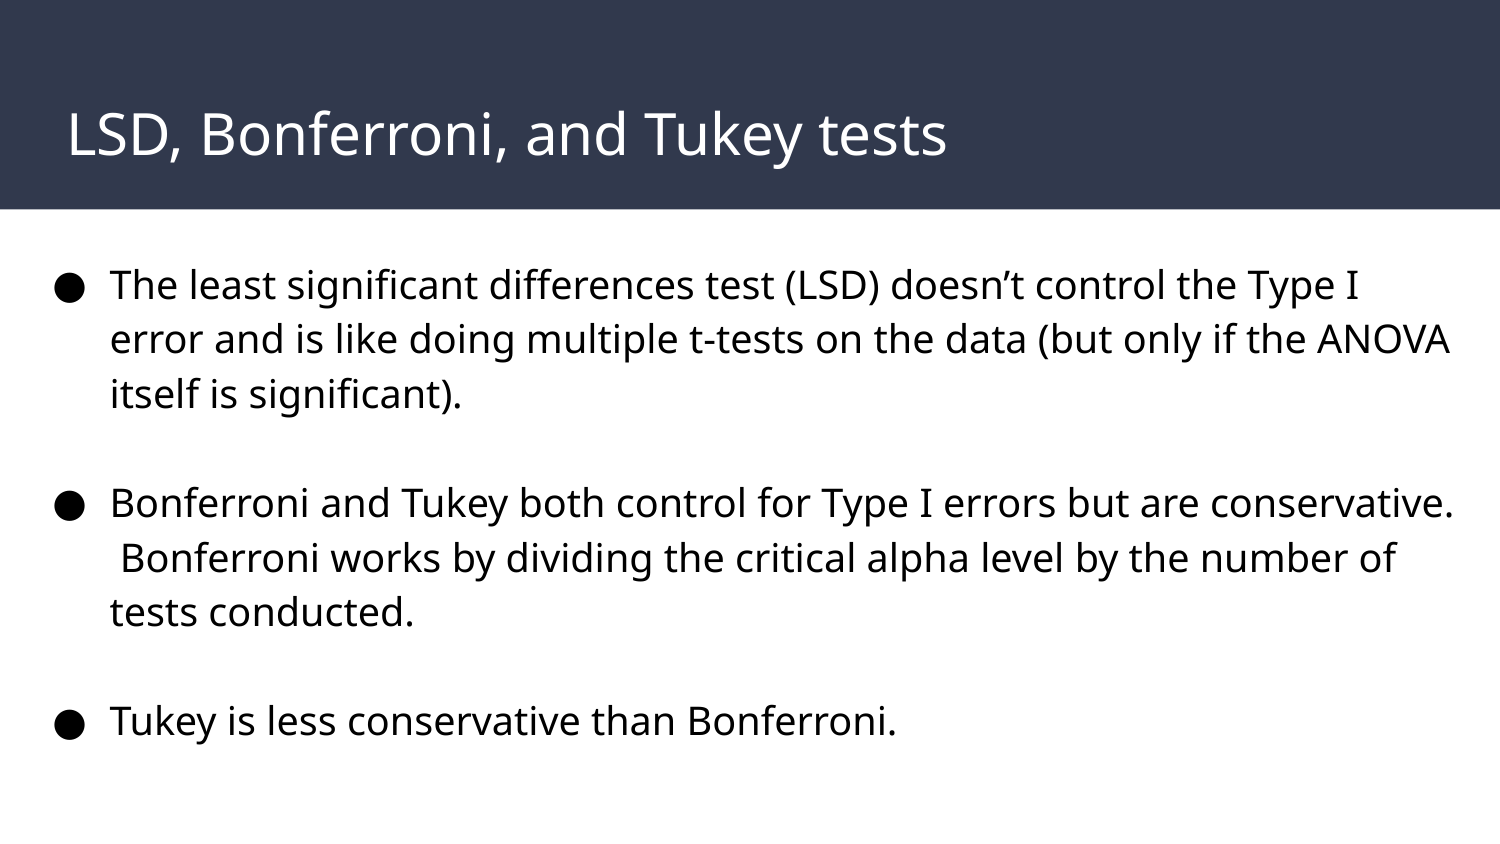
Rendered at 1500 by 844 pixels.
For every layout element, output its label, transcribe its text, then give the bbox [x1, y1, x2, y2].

text_box The least significant differences test (LSD) doesn’t control the Type I error and is like doing multiple t-tests on the data (but only if the ANOVA itself is significant). Bonferroni and Tukey both control for Type I errors but are conservative. Bonferroni works by dividing the critical alpha level by the number of tests conducted. Tukey is less conservative than Bonferroni. [19, 237, 1475, 829]
title LSD, Bonferroni, and Tukey tests [51, 82, 1449, 185]
